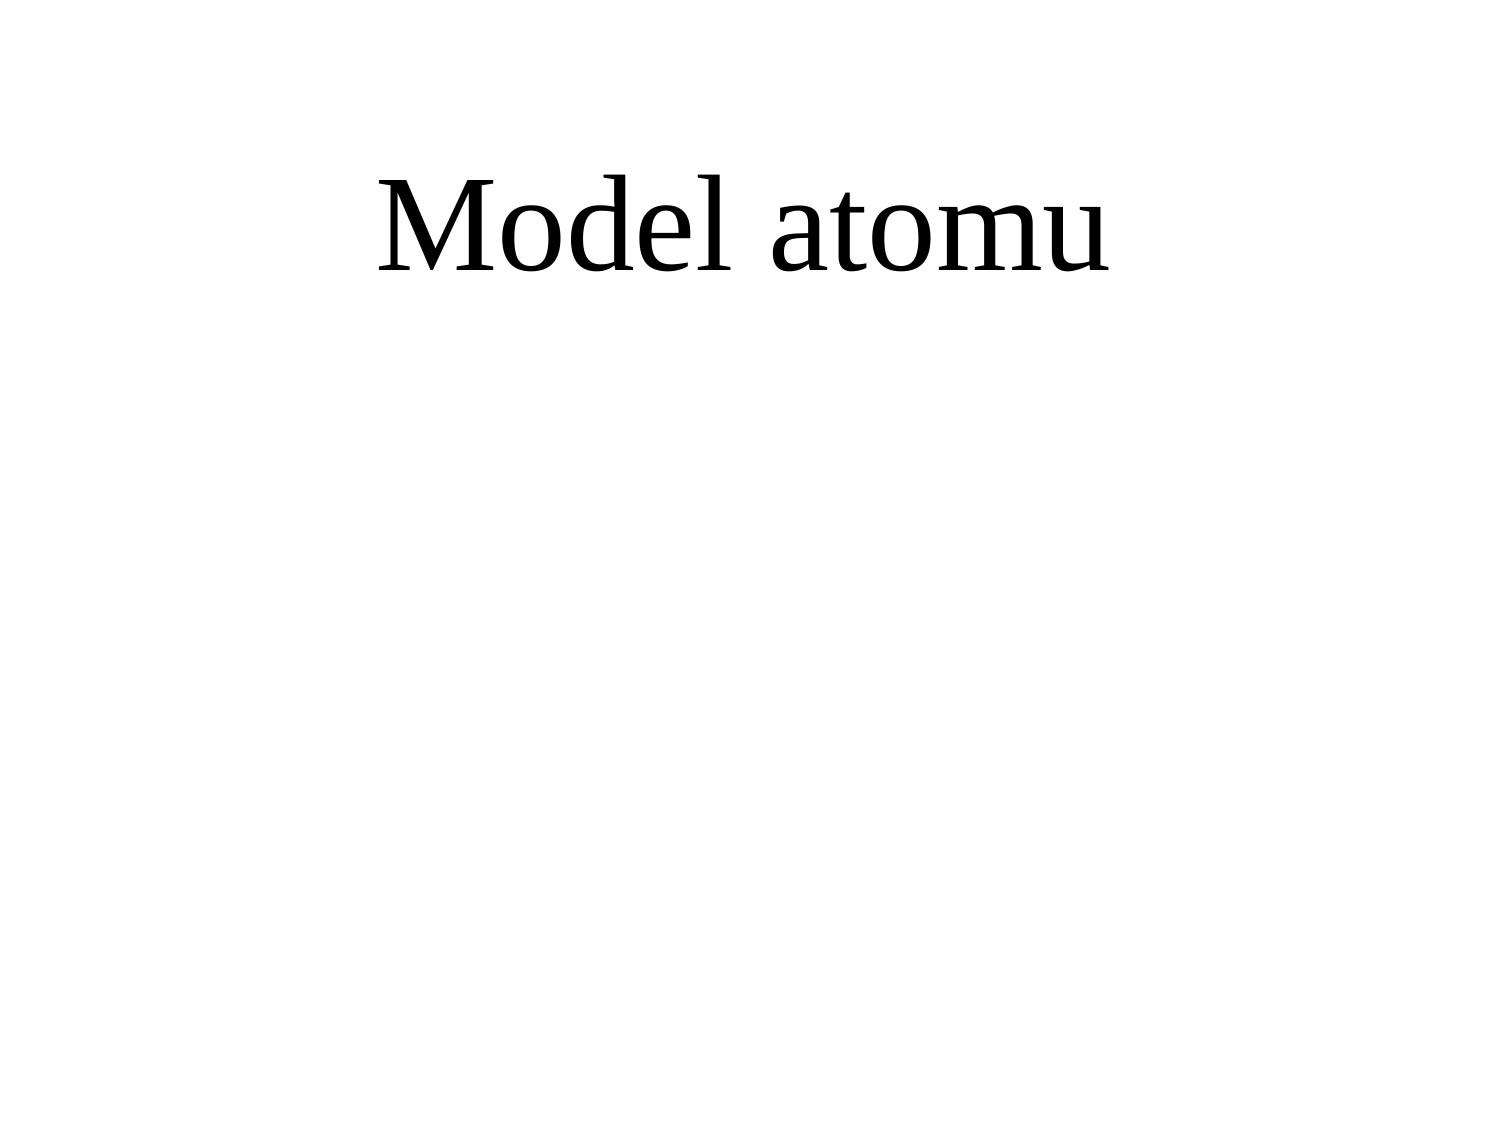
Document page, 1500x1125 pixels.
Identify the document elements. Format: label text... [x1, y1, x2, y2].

text_box Model atomu [87, 125, 1401, 306]
